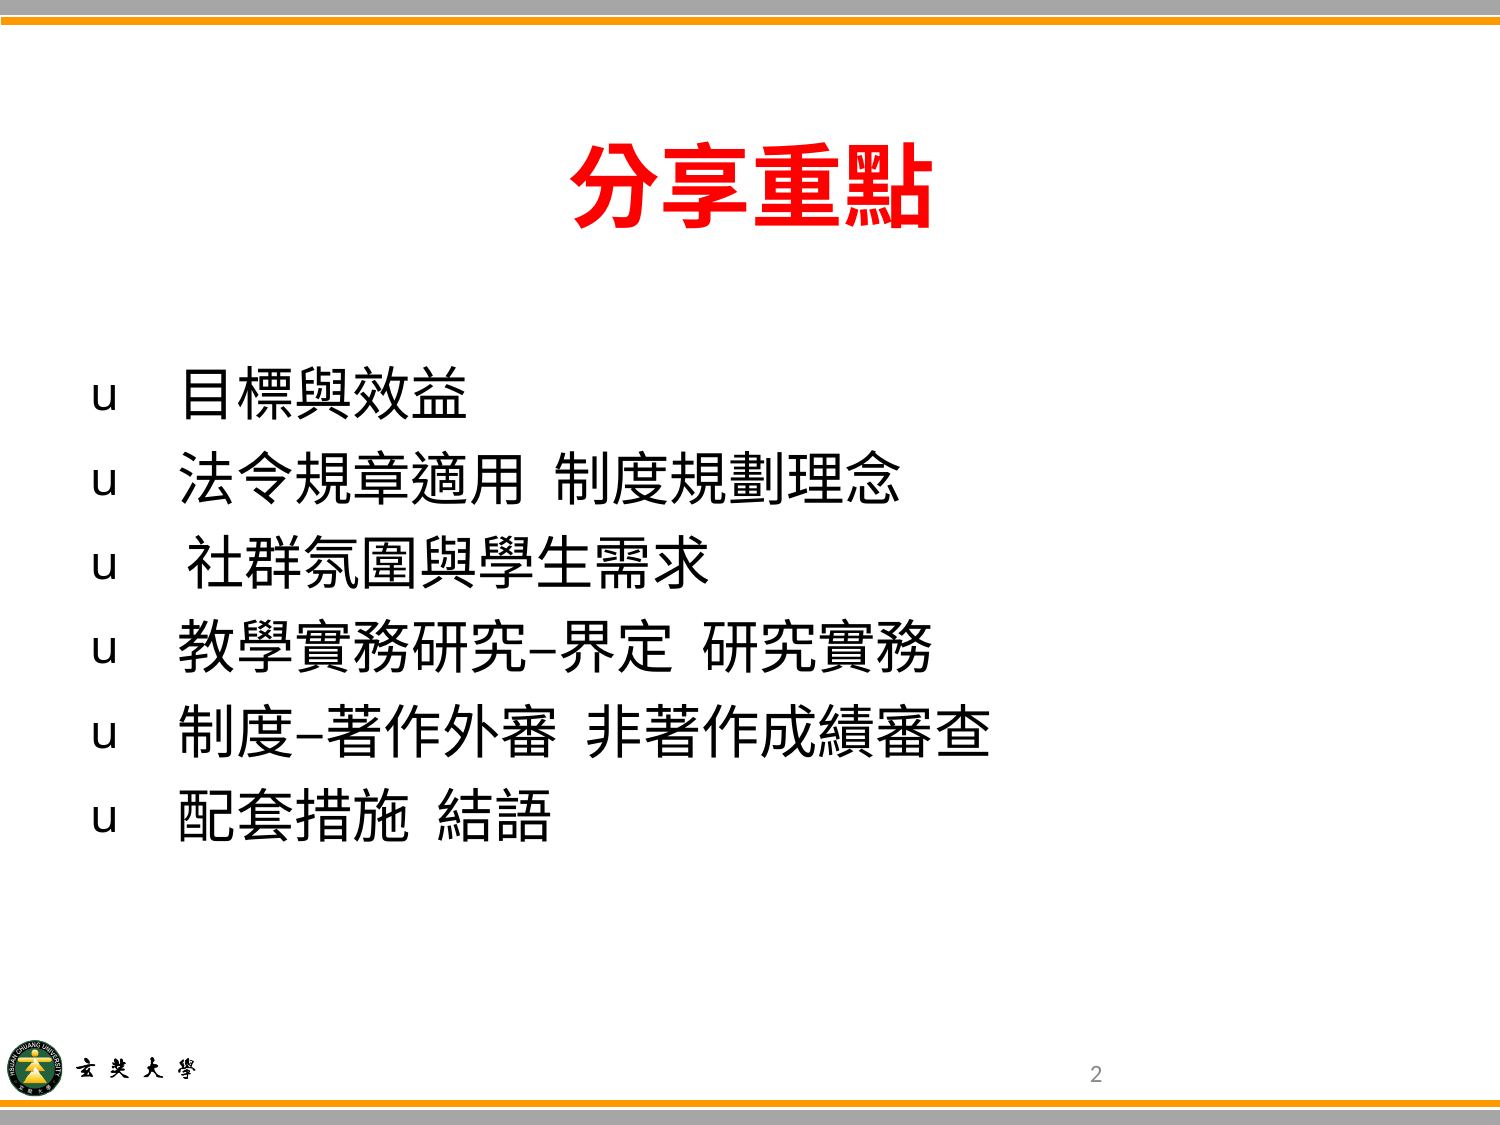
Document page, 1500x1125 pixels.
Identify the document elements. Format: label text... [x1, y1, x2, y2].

title 分享重點 [76, 90, 1427, 278]
list 目標與效益 法令規章適用 制度規劃理念 社群氛圍與學生需求 教學實務研究–界定 研究實務 制度–著作外審 非著作成績審查 配套措施 結語 [75, 349, 1426, 882]
text_box 2 [1074, 1042, 1426, 1103]
